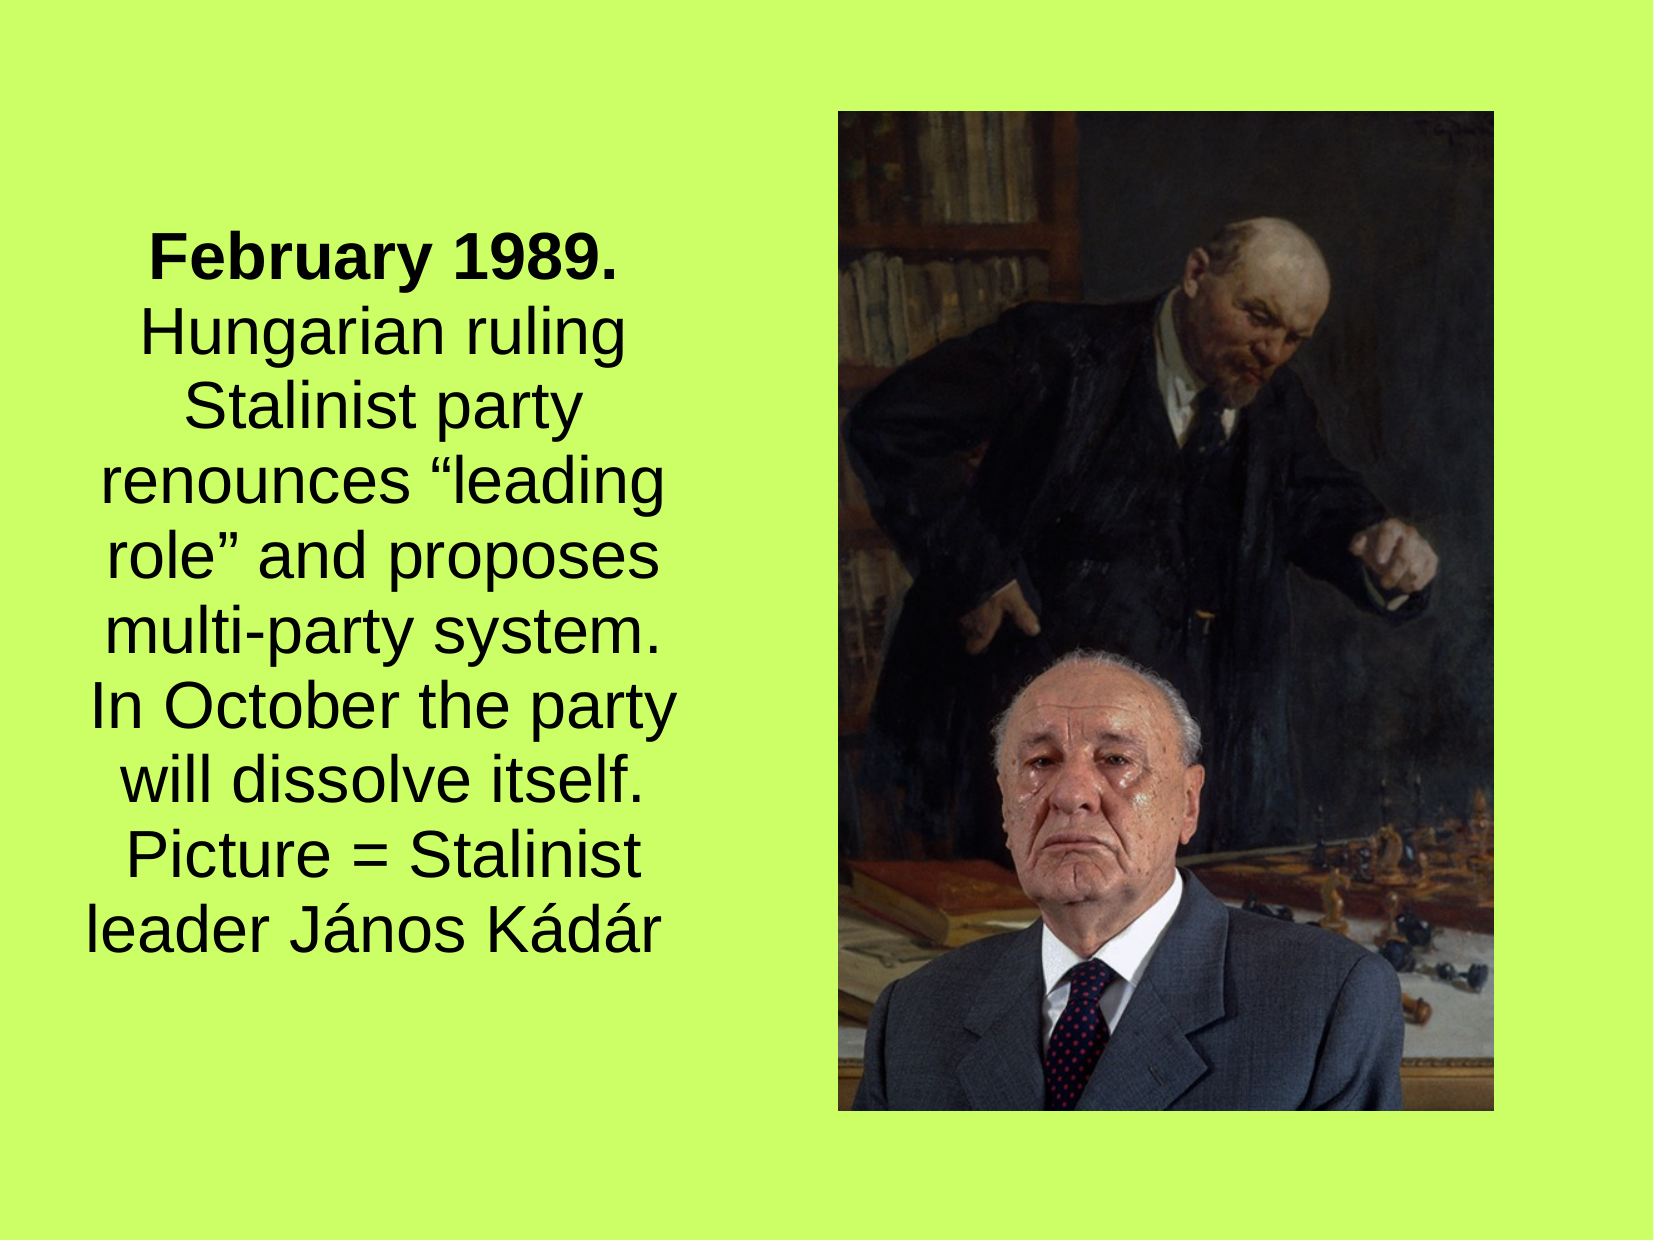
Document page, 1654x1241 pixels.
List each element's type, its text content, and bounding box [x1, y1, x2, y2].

title February 1989. Hungarian ruling Stalinist party renounces “leading role” and proposes multi-party system. In October the party will dissolve itself. Picture = Stalinist leader János Kádár [82, 87, 686, 1099]
picture [838, 111, 1494, 1111]
